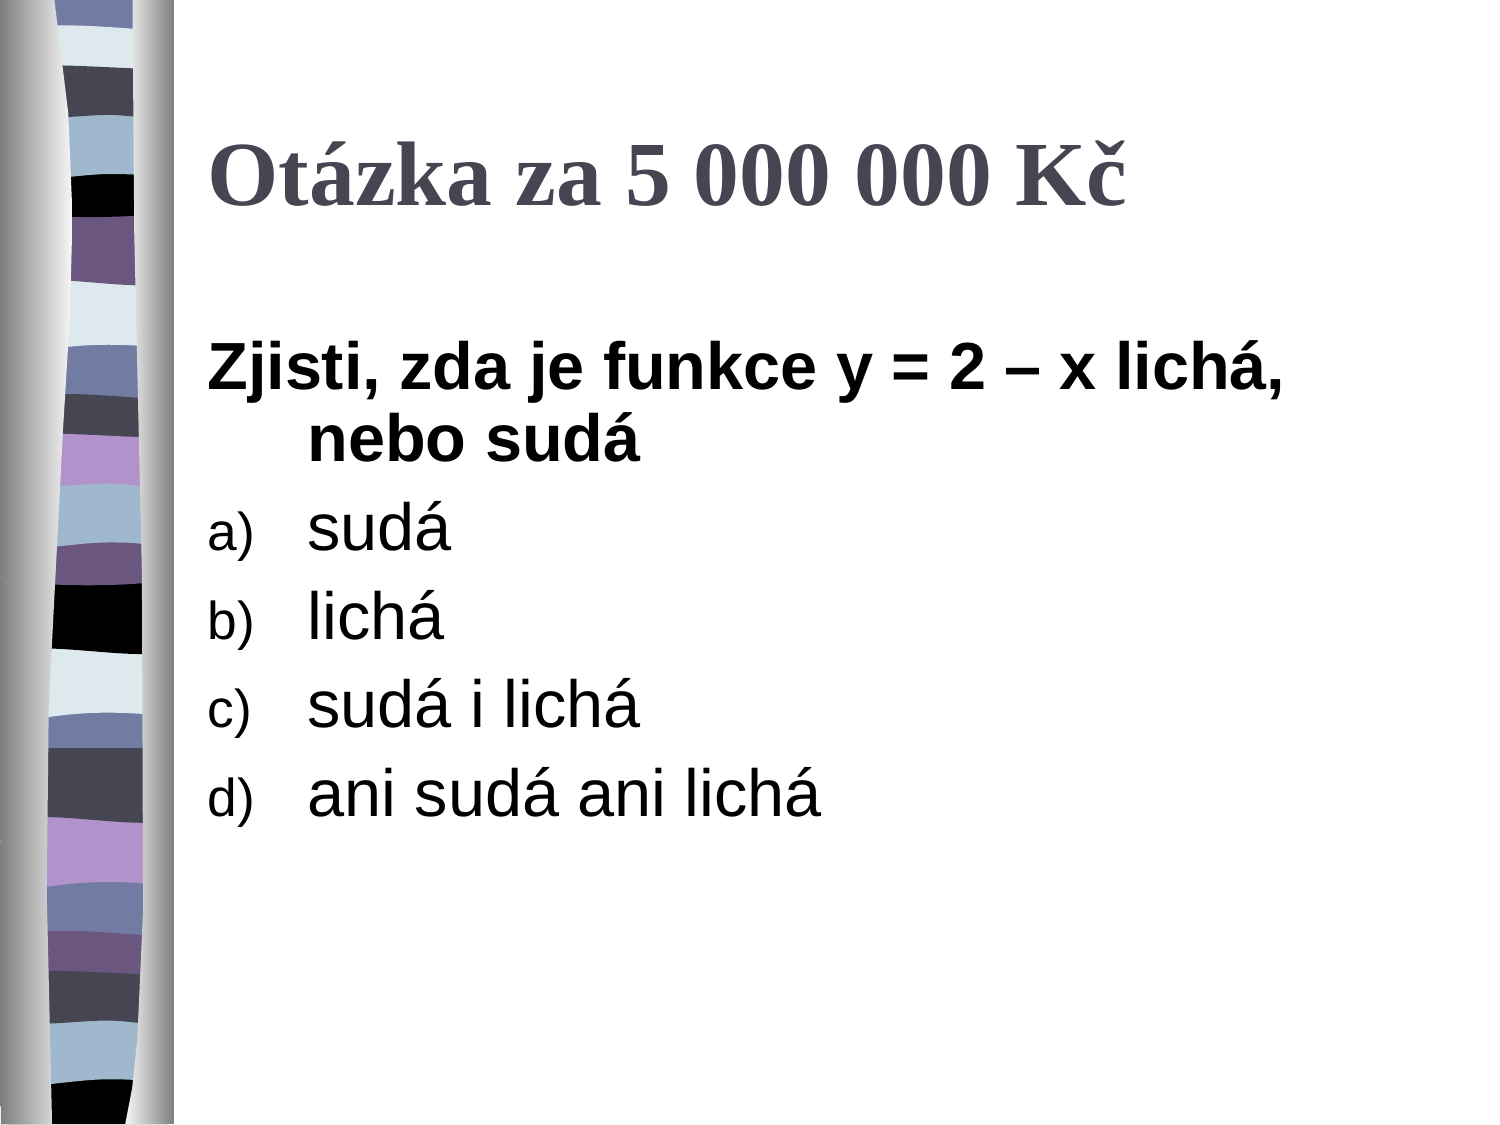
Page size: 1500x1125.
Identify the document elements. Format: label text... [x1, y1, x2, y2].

title Otázka za 5 000 000 Kč [192, 74, 1468, 263]
list Zjisti, zda je funkce y = 2 – x lichá, nebo sudá sudá lichá sudá i lichá ani sudá ani lichá [192, 324, 1468, 1001]
